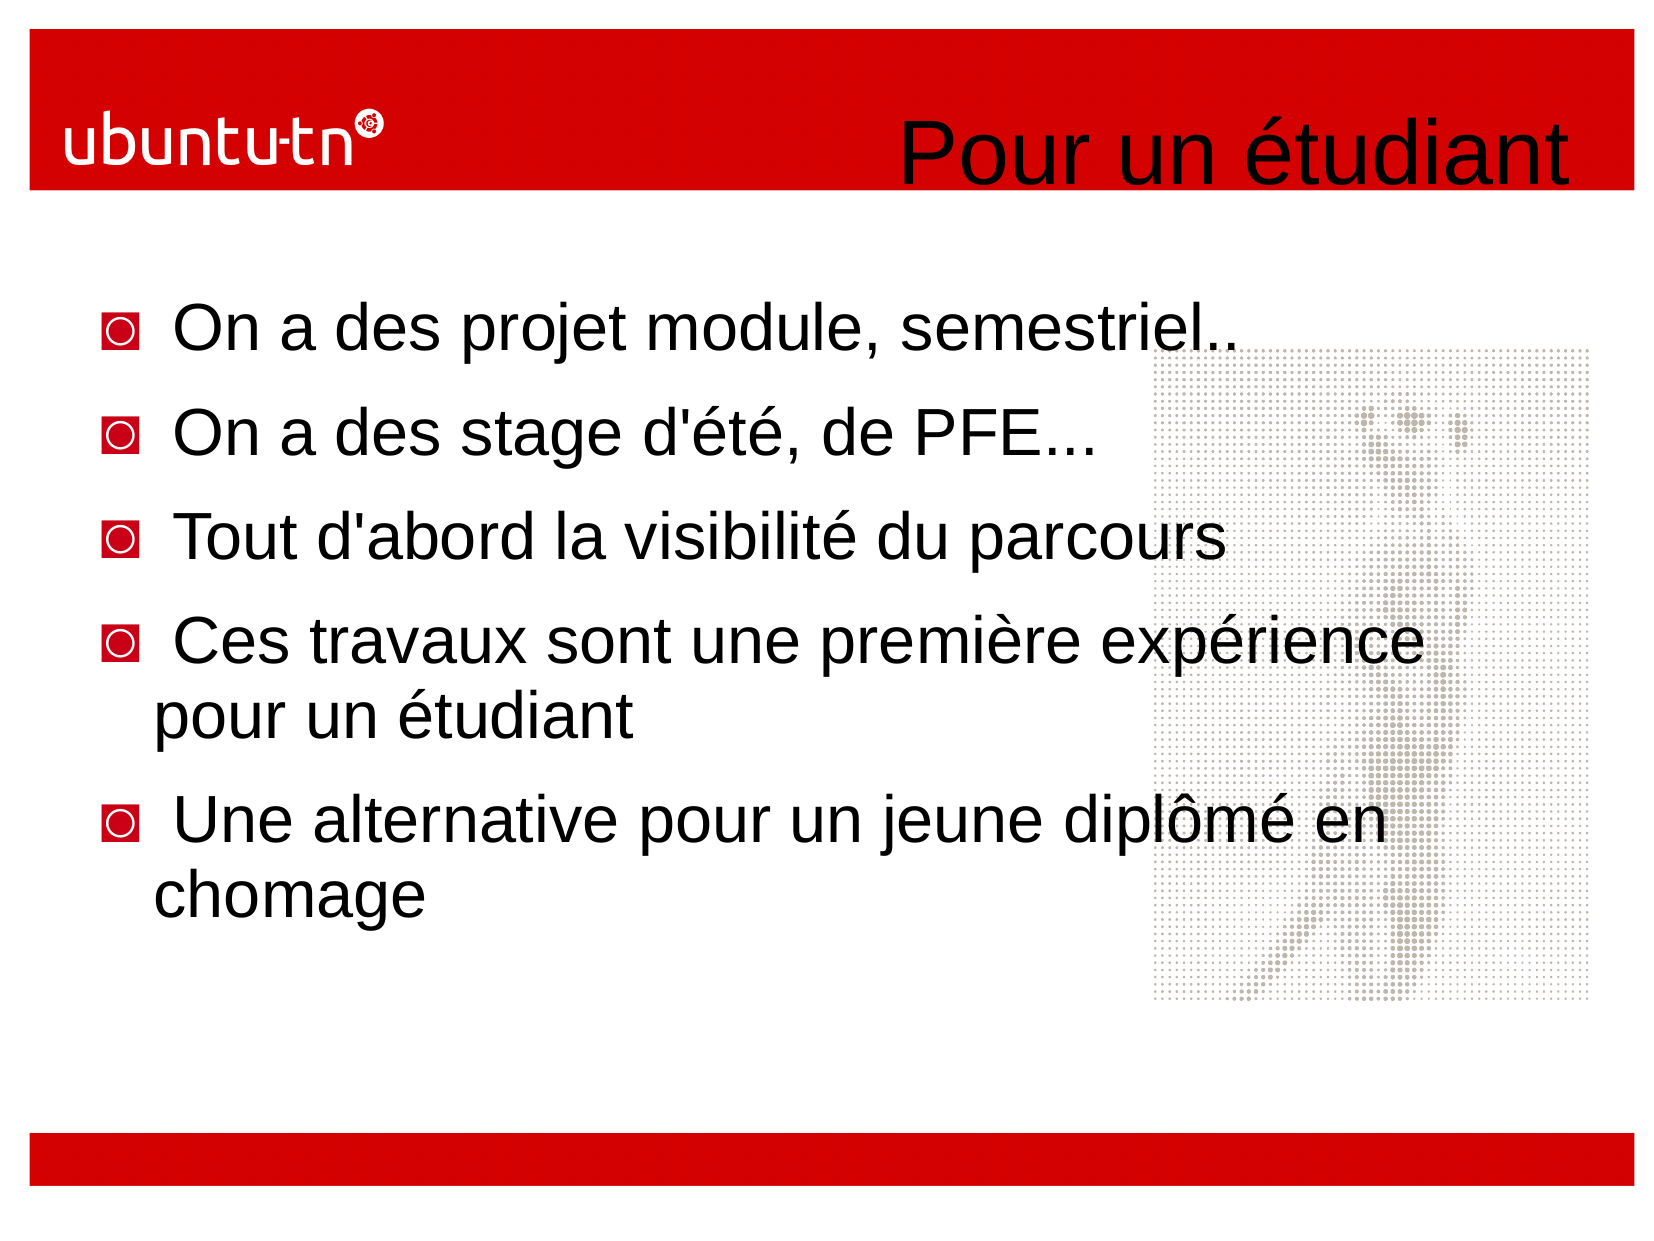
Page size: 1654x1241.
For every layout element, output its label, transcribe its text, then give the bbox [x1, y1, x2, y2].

picture [29, 29, 1635, 1241]
title Pour un étudiant [82, 56, 1571, 250]
list On a des projet module, semestriel.. On a des stage d'été, de PFE... Tout d'abord la visibilité du parcours Ces travaux sont une première expérience pour un étudiant Une alternative pour un jeune diplômé en chomage [82, 290, 1571, 1109]
